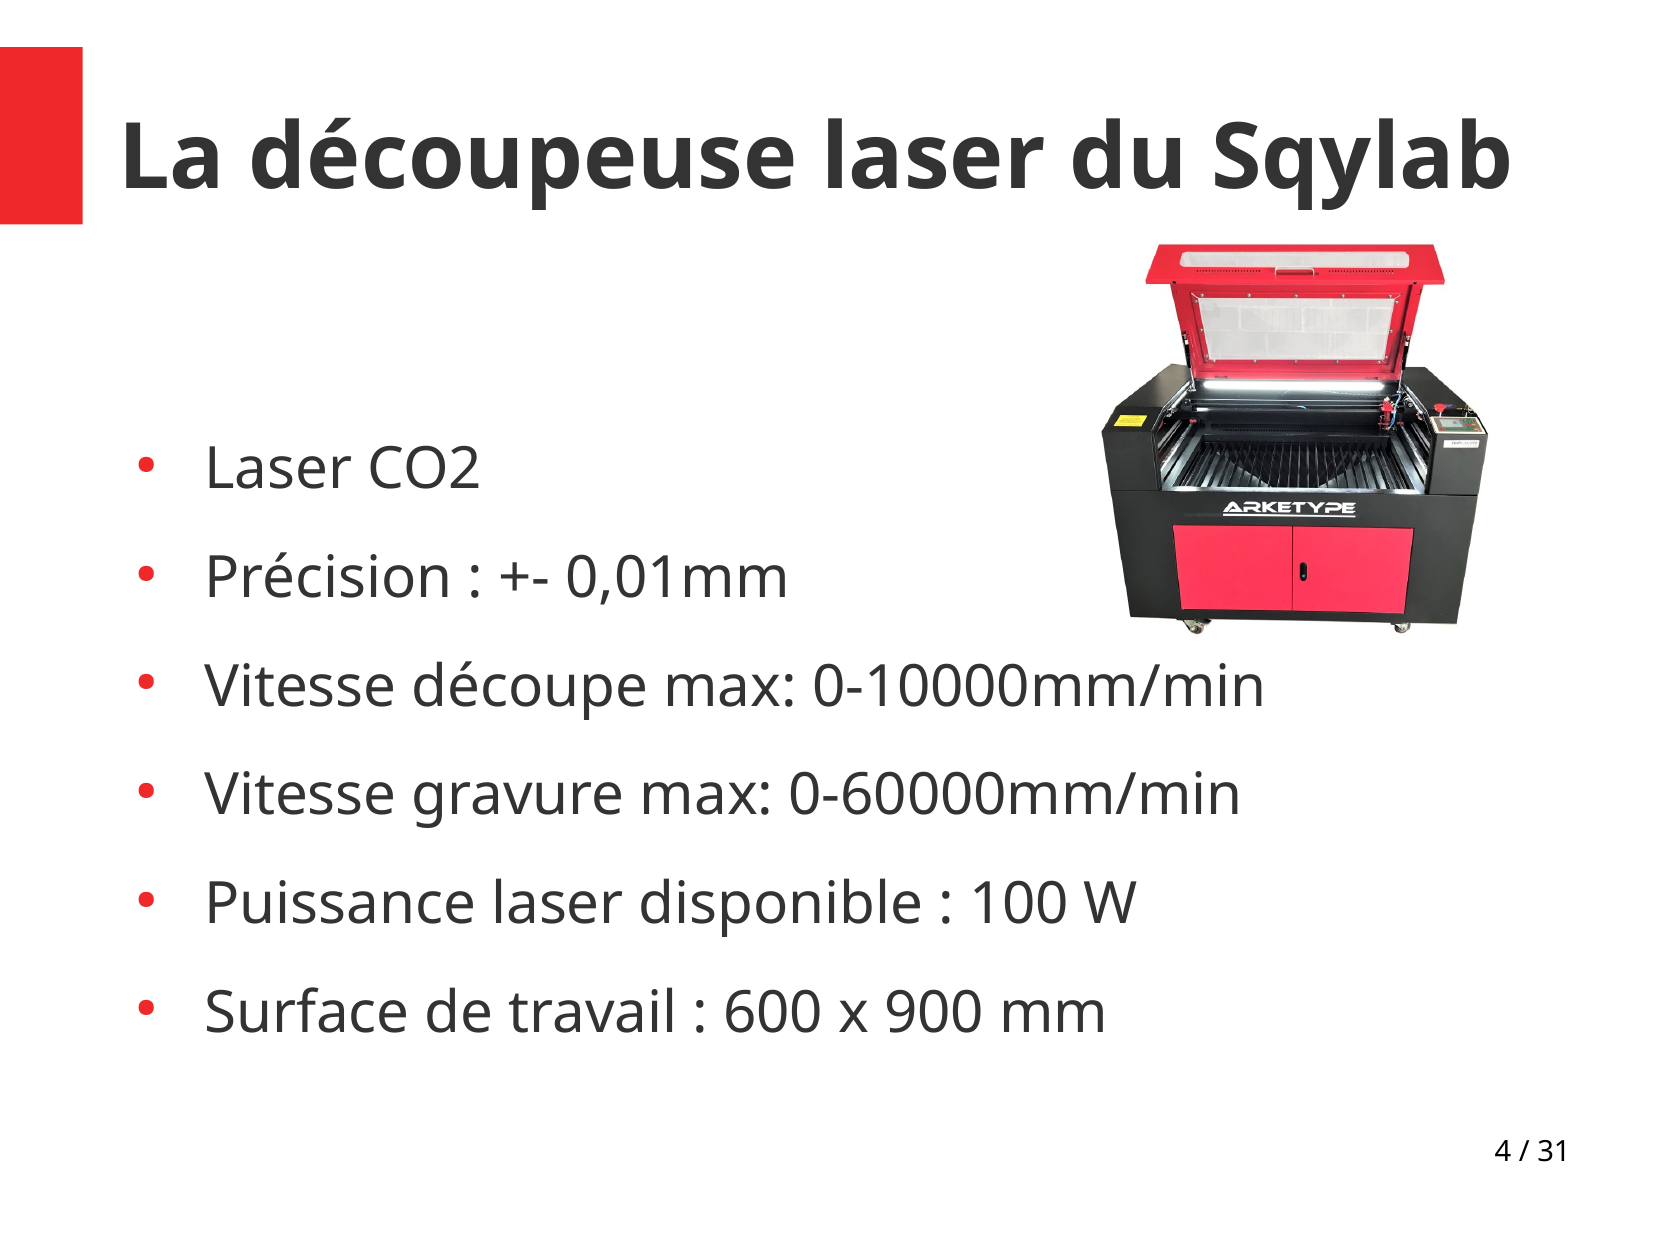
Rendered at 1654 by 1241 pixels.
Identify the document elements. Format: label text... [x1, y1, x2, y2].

picture [1083, 220, 1512, 650]
list Laser CO2 Précision : +- 0,01mm Vitesse découpe max: 0-10000mm/min Vitesse gravure max: 0-60000mm/min Puissance laser disponible : 100 W Surface de travail : 600 x 900 mm [118, 426, 1359, 1146]
title La découpeuse laser du Sqylab [118, 49, 1571, 257]
